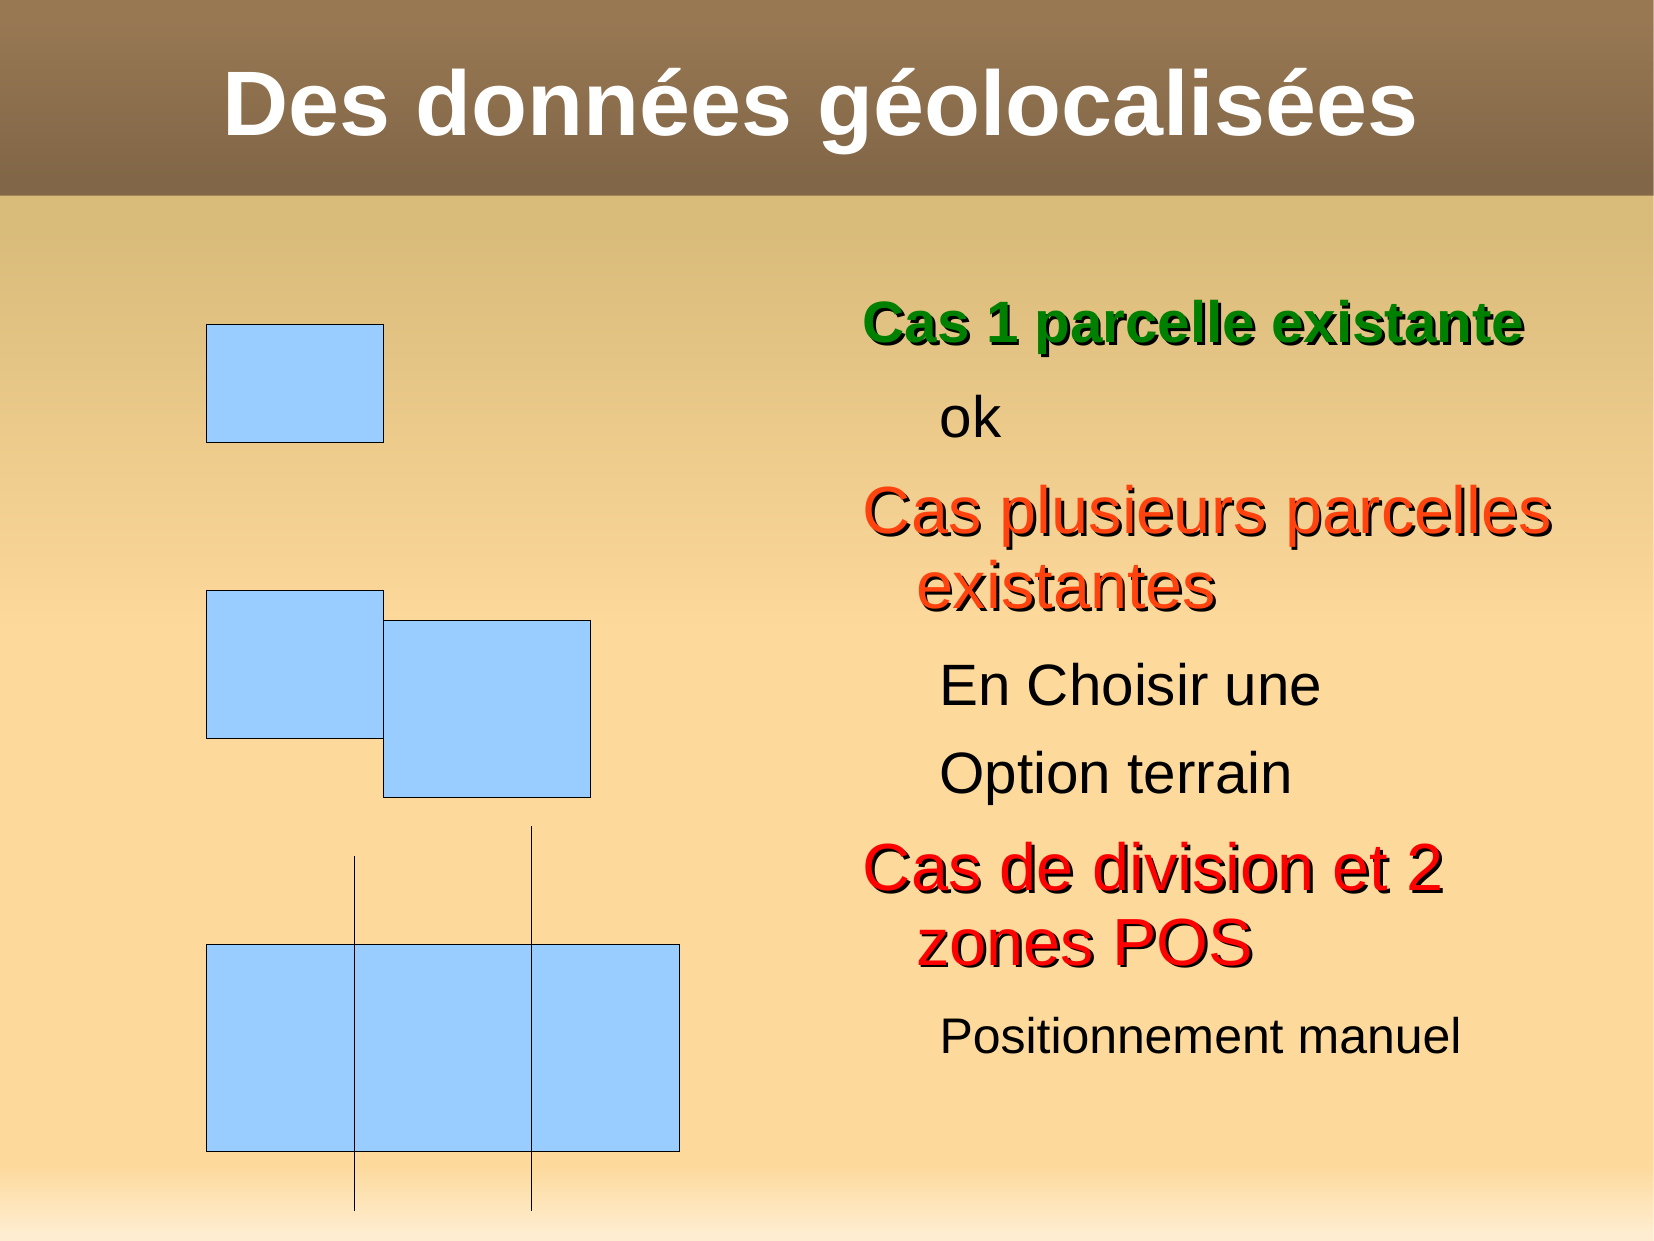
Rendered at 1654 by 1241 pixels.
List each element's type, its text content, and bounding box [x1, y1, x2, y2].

text_box [355, 944, 531, 1152]
text_box [206, 590, 591, 798]
title Des données géolocalisées [76, 0, 1565, 208]
picture [0, 0, 1654, 1241]
text_box [532, 944, 680, 1152]
text_box [206, 324, 384, 443]
text_box [206, 944, 354, 1152]
list Cas 1 parcelle existante ok Cas plusieurs parcelles existantes En Choisir une Option terrain Cas de division et 2 zones POS Positionnement manuel [845, 290, 1572, 1212]
